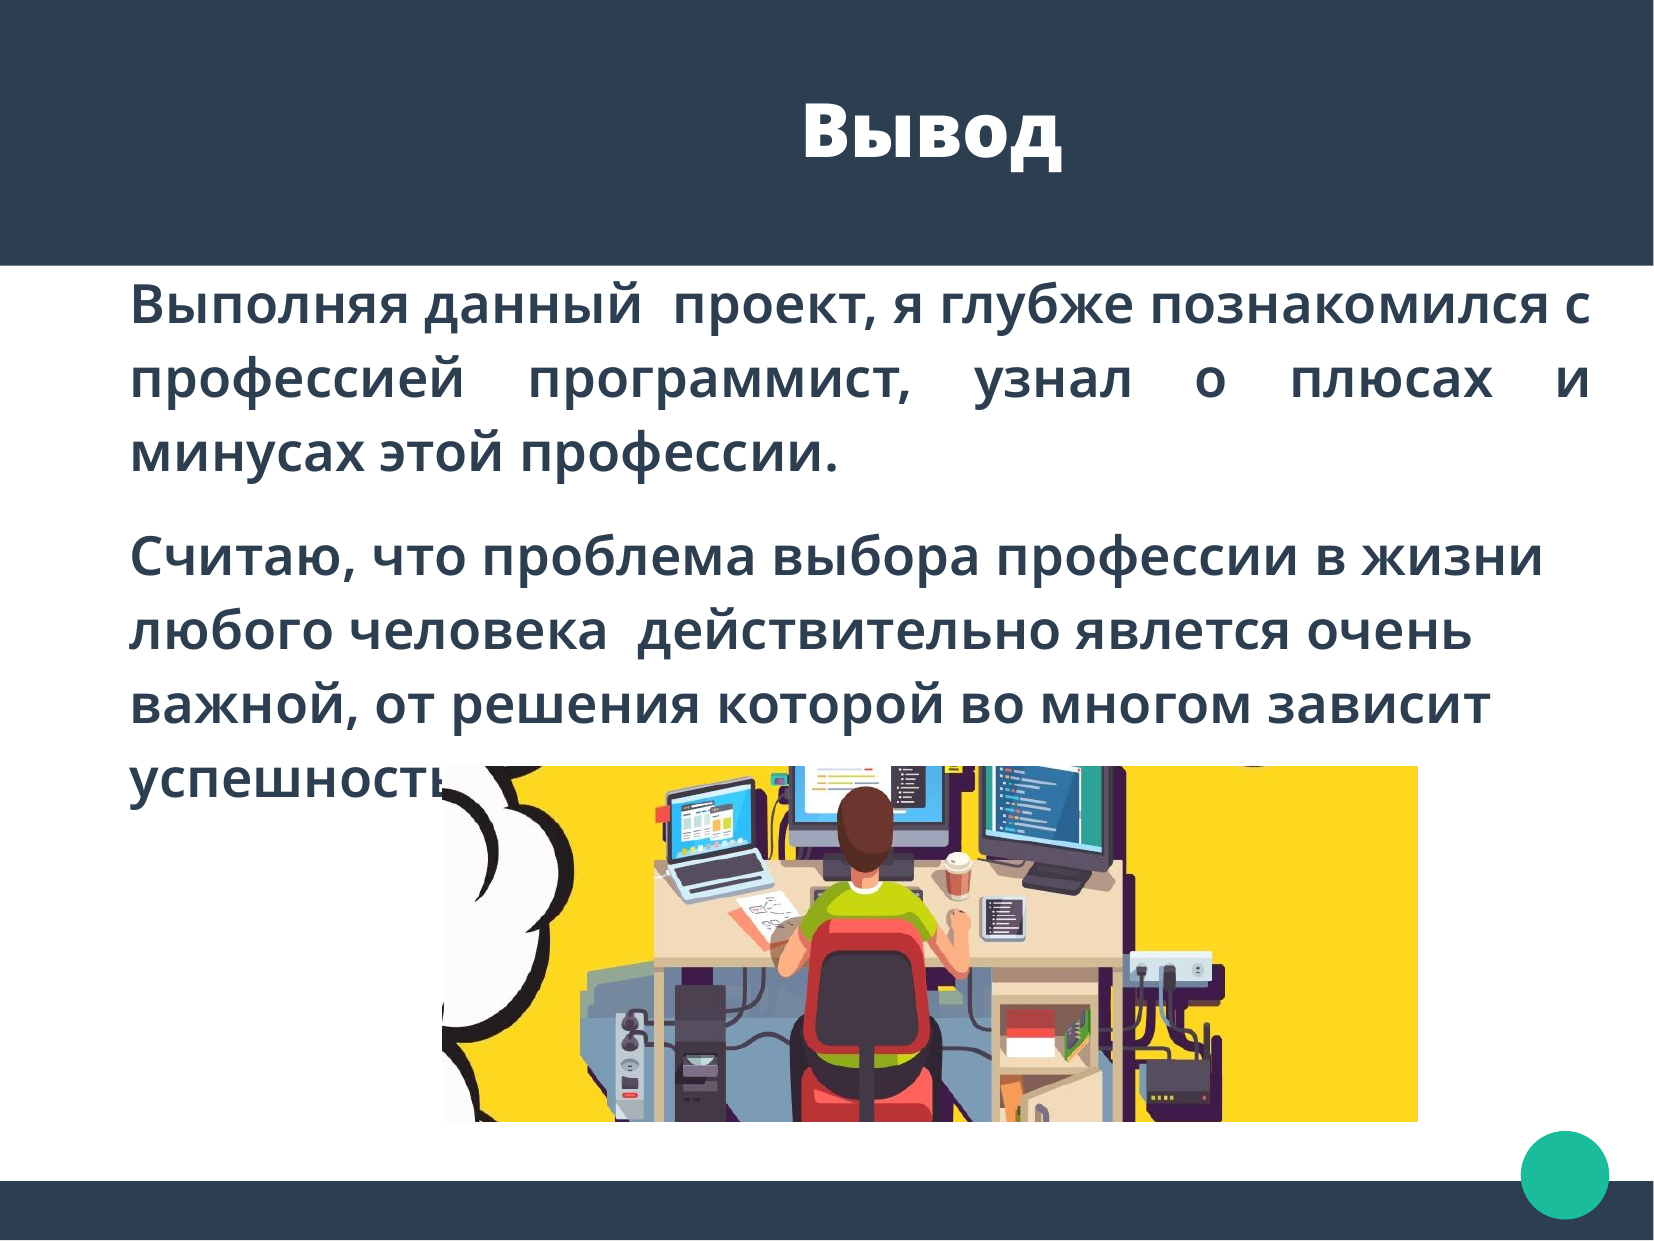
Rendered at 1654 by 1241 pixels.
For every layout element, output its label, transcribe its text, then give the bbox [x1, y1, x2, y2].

list Выполняя данный проект, я глубже познакомился с профессией программист, узнал о плюсах и минусах этой профессии. Считаю, что проблема выбора профессии в жизни любого человека действительно явлется очень важной, от решения которой во многом зависит успешность человека в жизни. [59, 265, 1595, 1093]
title Вывод [59, 49, 1625, 207]
picture [442, 766, 1418, 1123]
